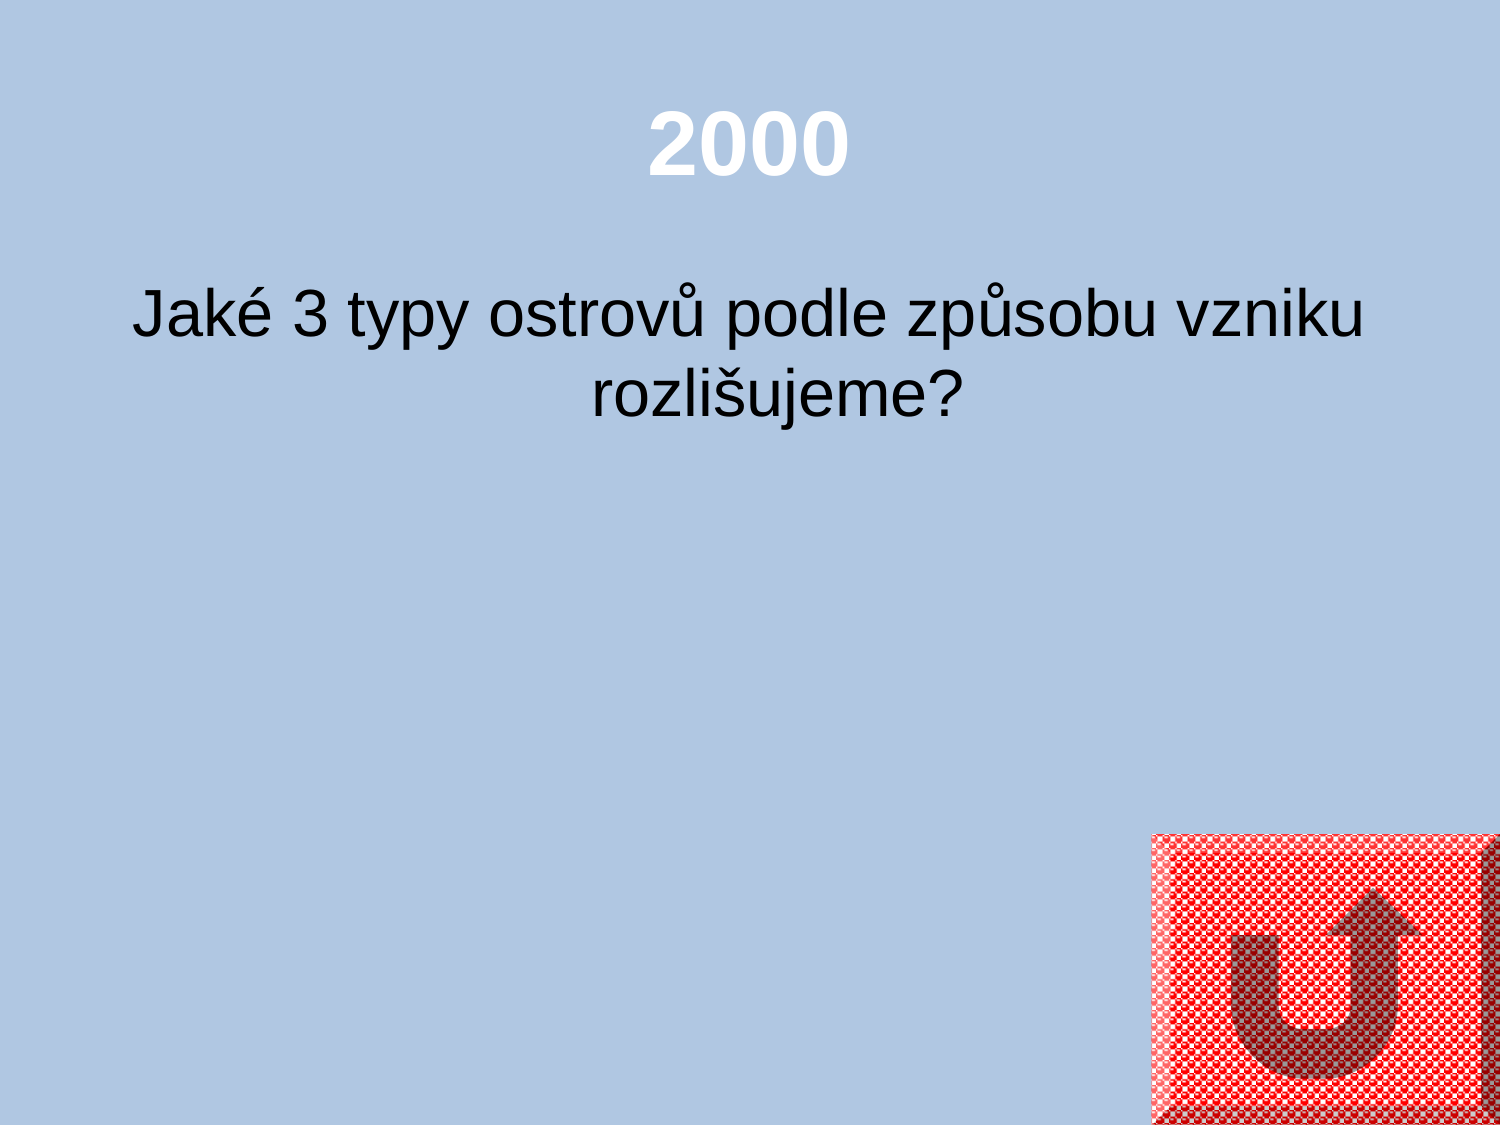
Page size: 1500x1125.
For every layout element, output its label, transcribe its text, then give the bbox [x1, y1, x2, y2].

list Jaké 3 typy ostrovů podle způsobu vzniku rozlišujeme? [75, 262, 1426, 1006]
title 2000 [75, 45, 1426, 233]
text_box [1153, 834, 1500, 1125]
